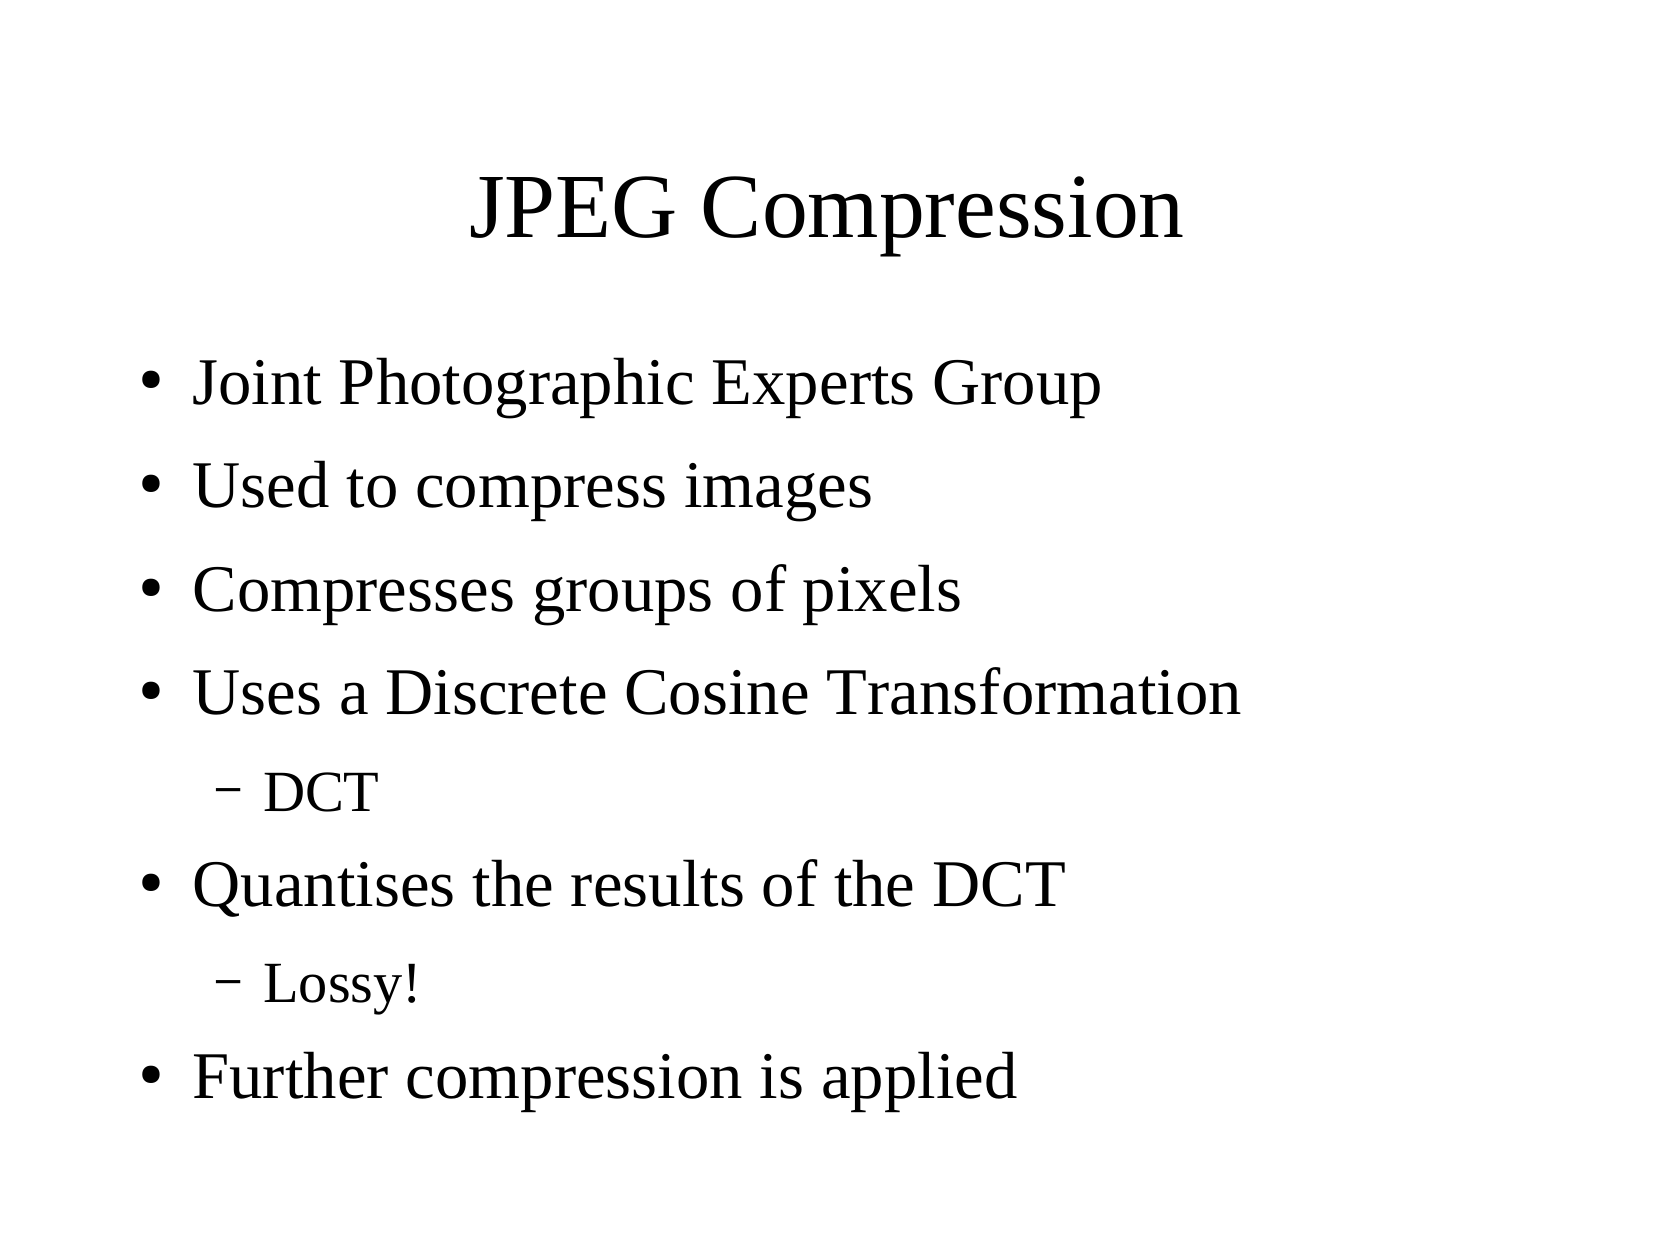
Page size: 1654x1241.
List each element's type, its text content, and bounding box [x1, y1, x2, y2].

list Joint Photographic Experts Group Used to compress images Compresses groups of pixels Uses a Discrete Cosine Transformation DCT Quantises the results of the DCT Lossy! Further compression is applied [121, 344, 1534, 1127]
title JPEG Compression [121, 102, 1534, 311]
